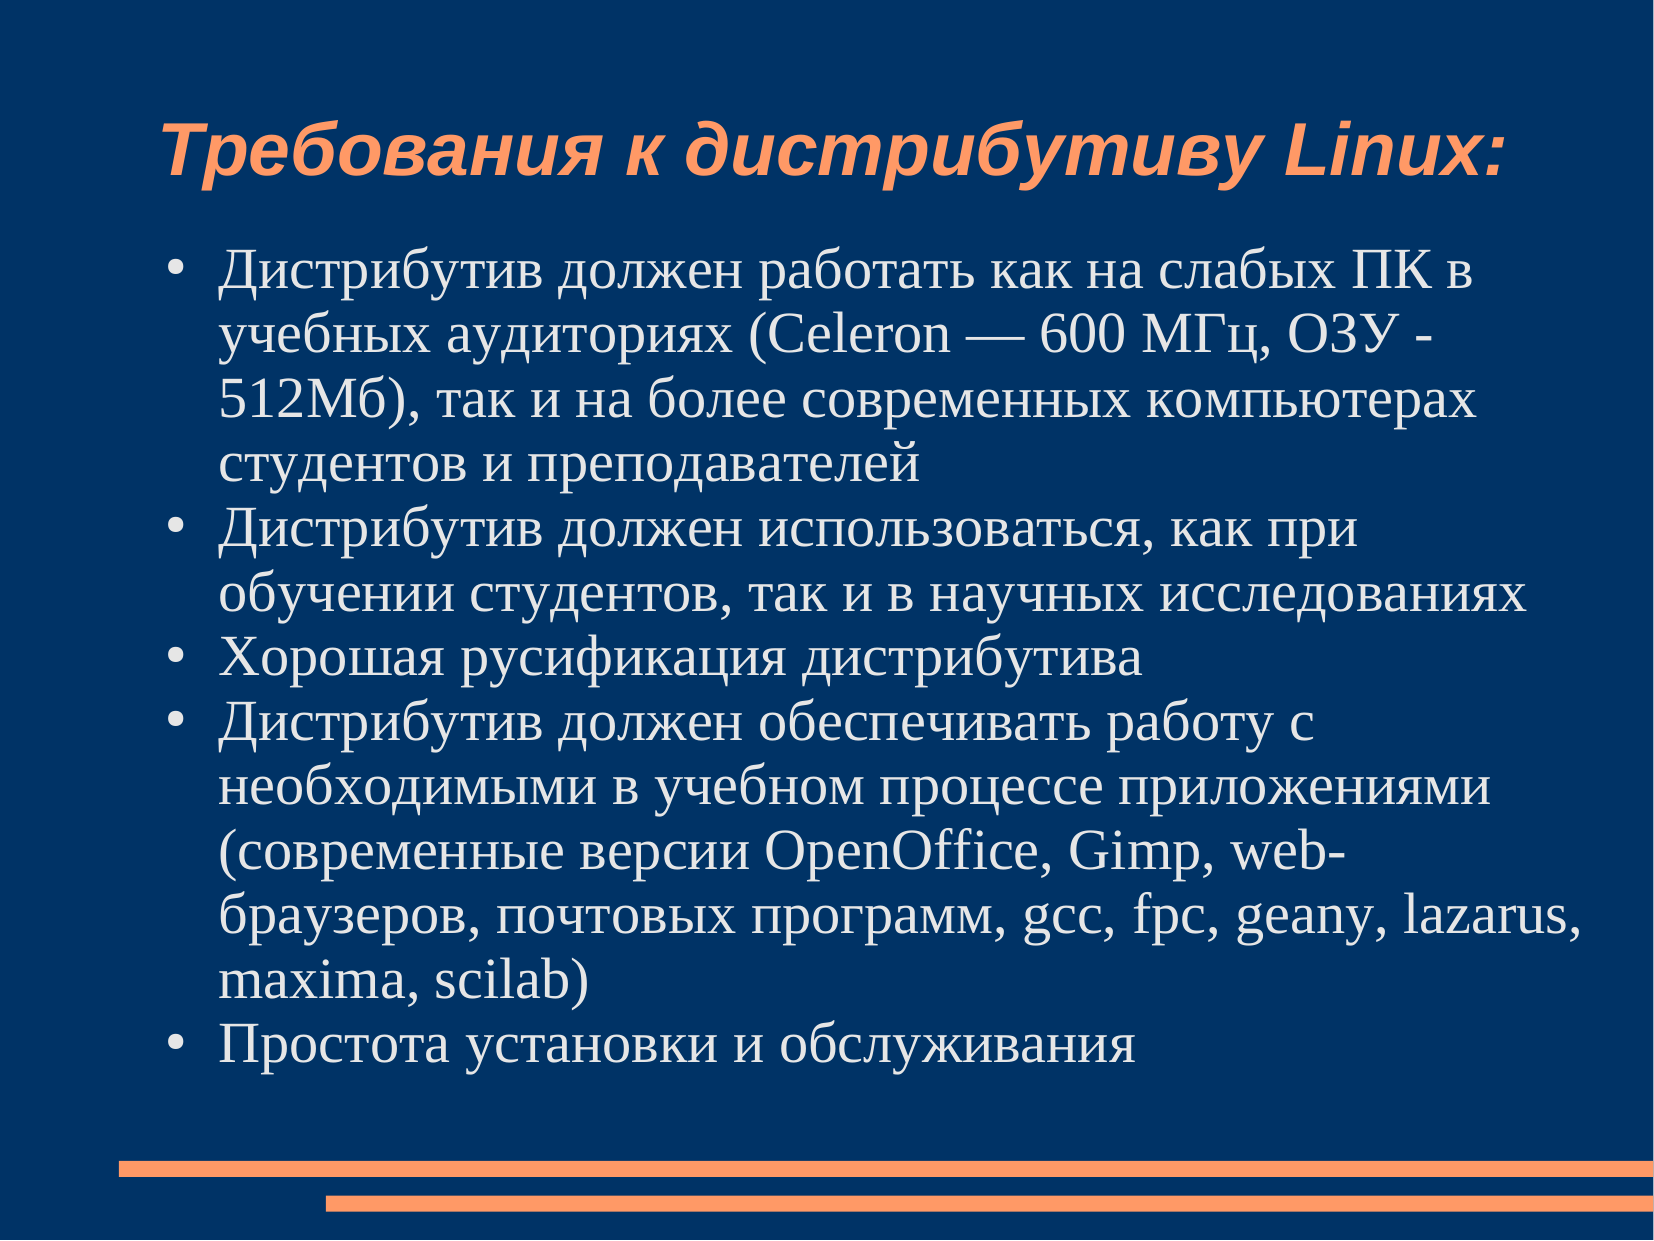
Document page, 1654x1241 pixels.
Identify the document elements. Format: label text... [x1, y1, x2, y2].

title Требования к дистрибутиву Linux: [121, 53, 1534, 247]
list Дистрибутив должен работать как на слабых ПК в учебных аудиториях (Celeron — 600 МГц, ОЗУ - 512Мб), так и на более современных компьютерах студентов и преподавателей Дистрибутив должен использоваться, как при обучении студентов, так и в научных исследованиях Хорошая русификация дистрибутива Дистрибутив должен обеспечивать работу с необходимыми в учебном процессе приложениями (современные версии OpenOffice, Gimp, web-браузеров, почтовых программ, gcc, fpc, geany, lazarus, maxima, scilab) Простота установки и обслуживания [147, 236, 1587, 1109]
